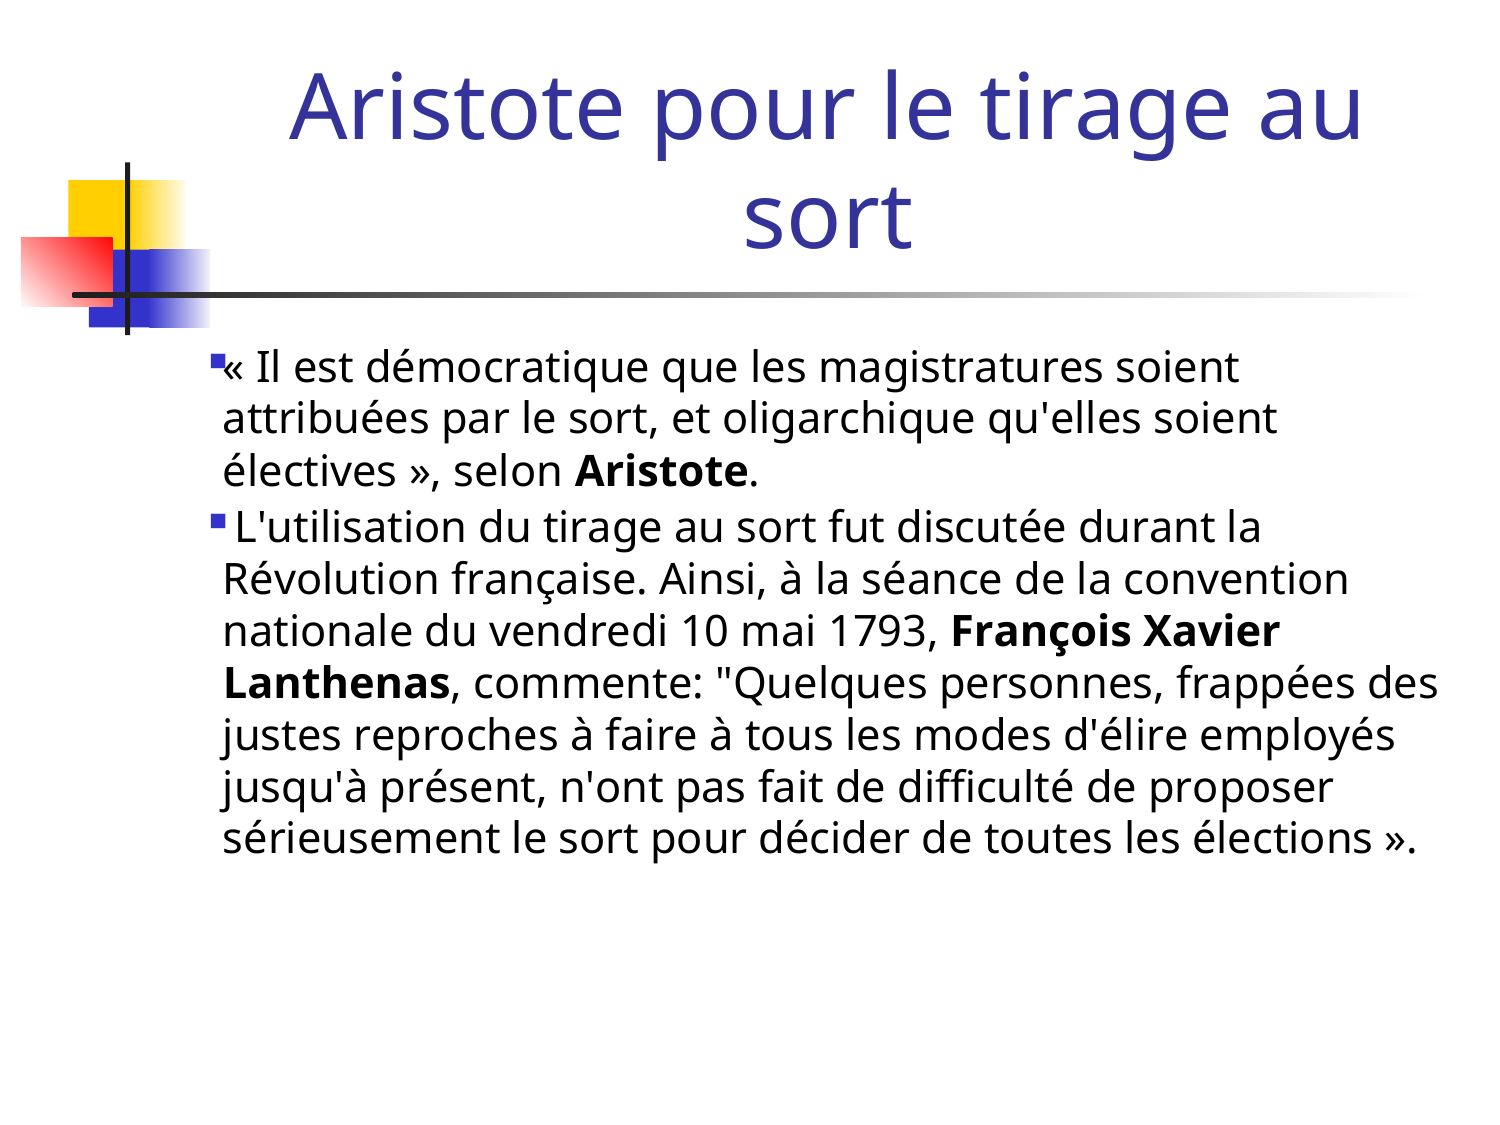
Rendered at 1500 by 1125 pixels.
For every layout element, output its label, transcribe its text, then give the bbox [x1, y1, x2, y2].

title Aristote pour le tirage au sort [188, 35, 1468, 276]
list « Il est démocratique que les magistratures soient attribuées par le sort, et oligarchique qu'elles soient électives », selon Aristote. L'utilisation du tirage au sort fut discutée durant la Révolution française. Ainsi, à la séance de la convention nationale du vendredi 10 mai 1793, François Xavier Lanthenas, commente: "Quelques personnes, frappées des justes reproches à faire à tous les modes d'élire employés jusqu'à présent, n'ont pas fait de difficulté de proposer sérieusement le sort pour décider de toutes les élections ». [193, 331, 1469, 1007]
